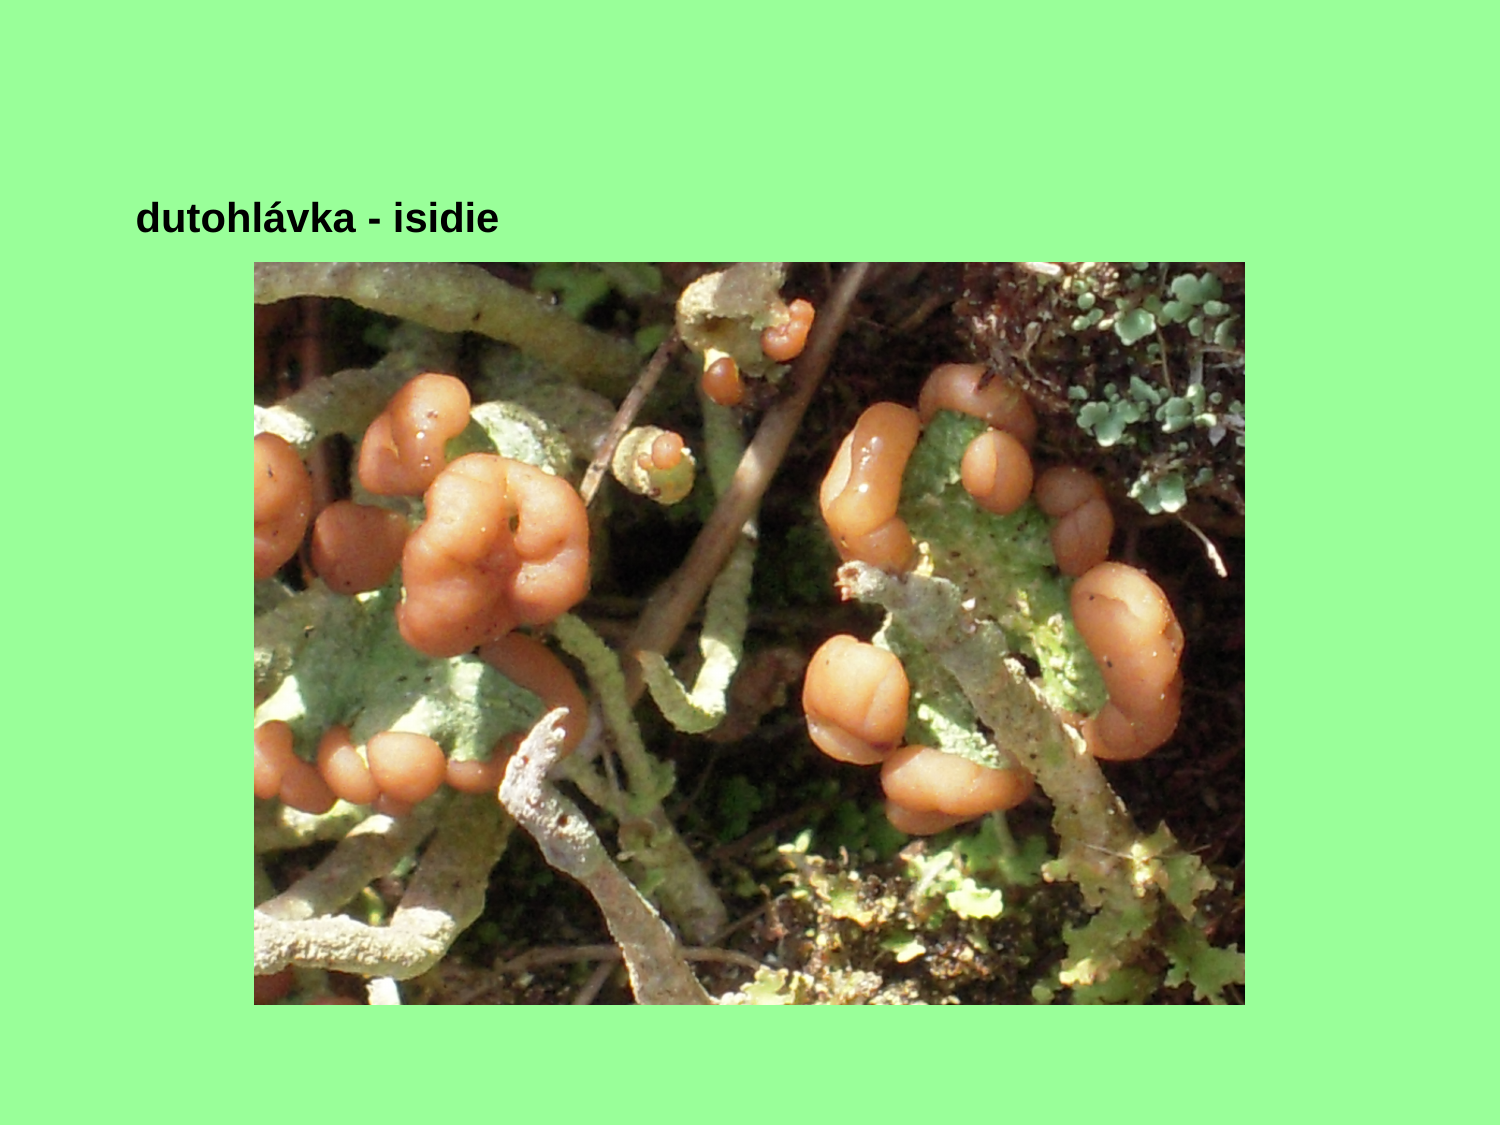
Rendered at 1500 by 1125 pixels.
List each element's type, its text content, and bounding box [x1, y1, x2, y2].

picture [254, 262, 1245, 1005]
text_box dutohlávka - isidie [120, 183, 514, 249]
